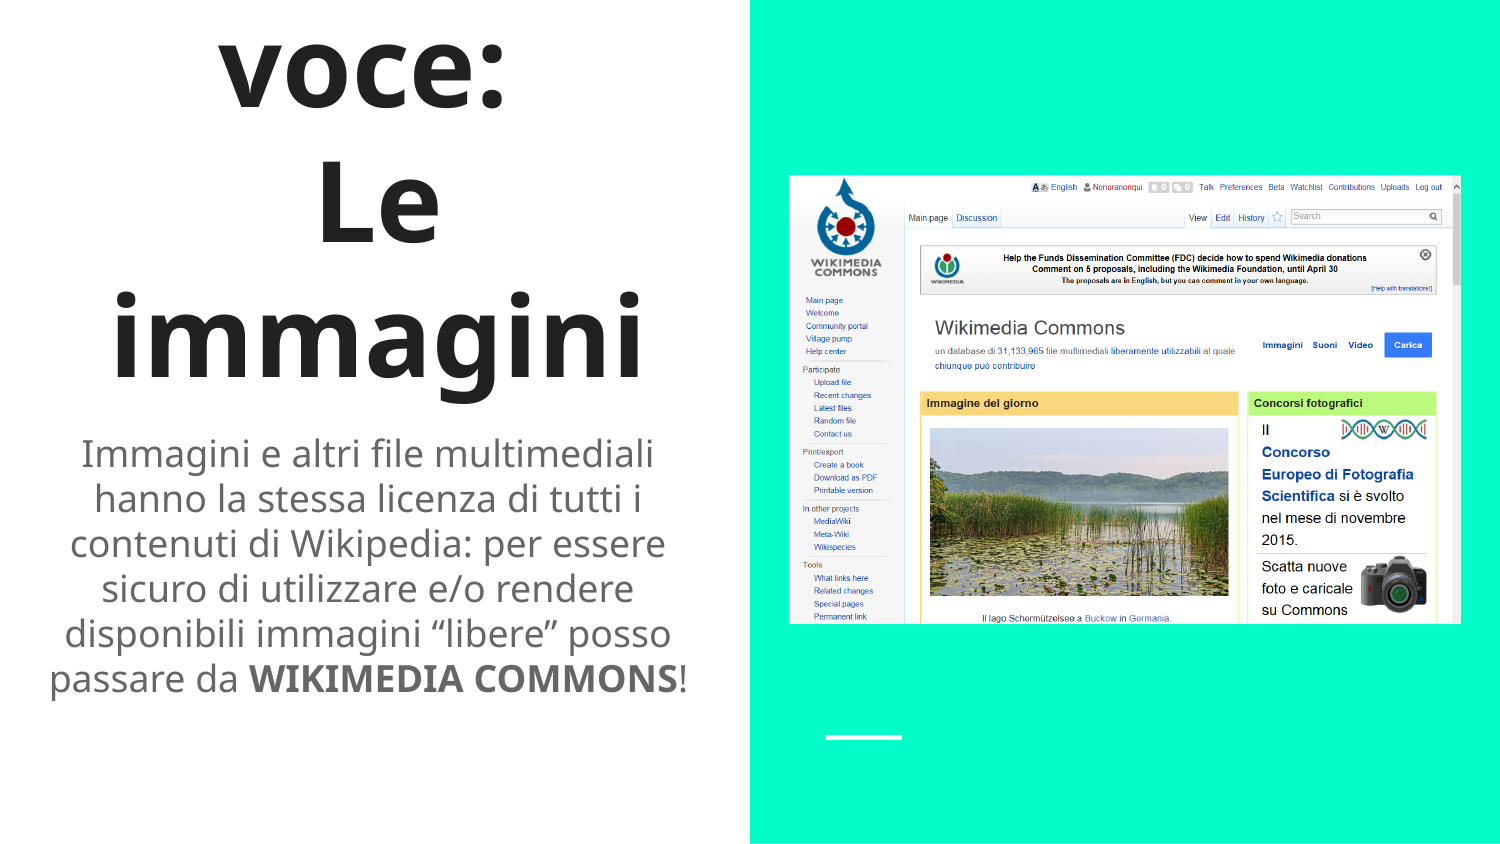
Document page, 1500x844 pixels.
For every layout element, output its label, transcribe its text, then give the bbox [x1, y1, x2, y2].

title creare una voce: Le immagini [46, 134, 711, 415]
picture [788, 175, 1461, 624]
subtitle Immagini e altri file multimediali hanno la stessa licenza di tutti i contenuti di Wikipedia: per essere sicuro di utilizzare e/o rendere disponibili immagini “libere” posso passare da WIKIMEDIA COMMONS! [11, 415, 726, 773]
